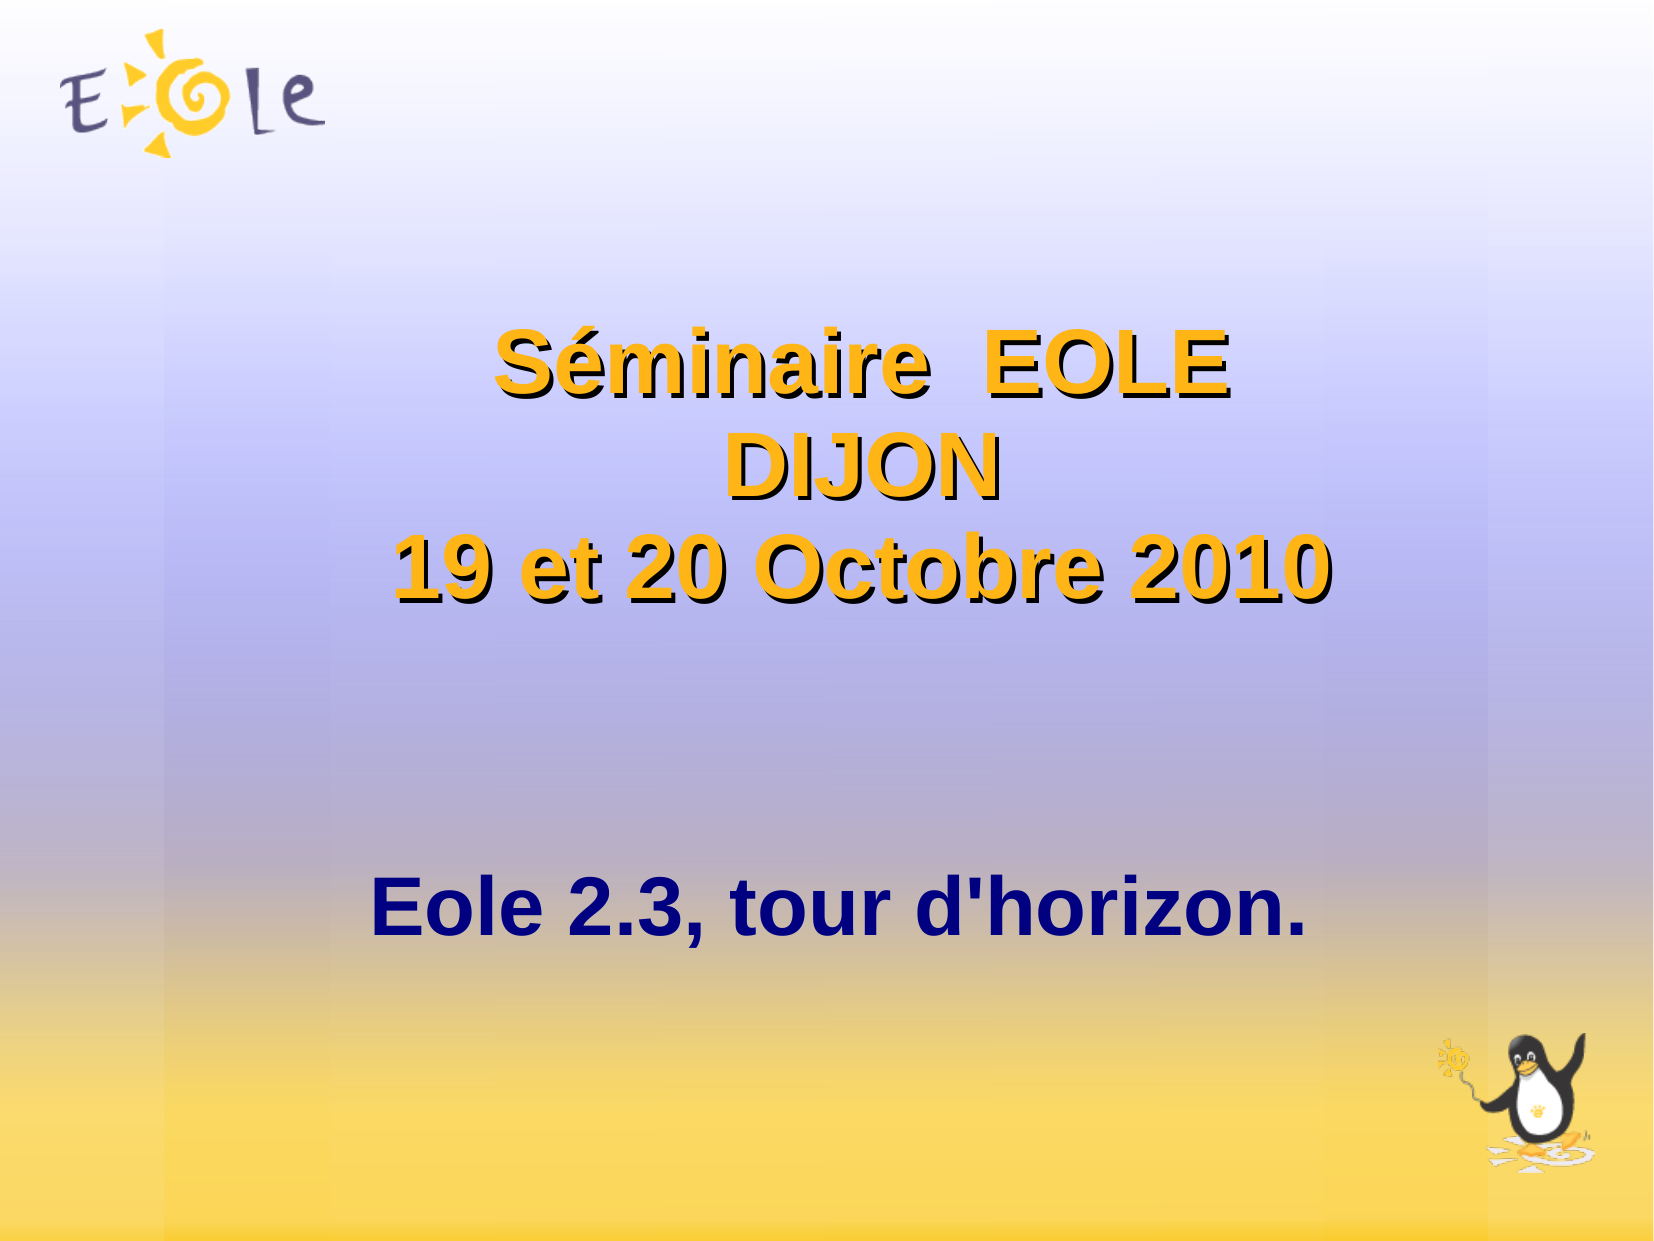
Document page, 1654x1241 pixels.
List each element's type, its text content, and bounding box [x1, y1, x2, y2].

title Séminaire EOLE DIJON 19 et 20 Octobre 2010 [118, 191, 1607, 739]
text_box Eole 2.3, tour d'horizon. [354, 852, 1348, 975]
picture [0, 0, 1654, 1241]
